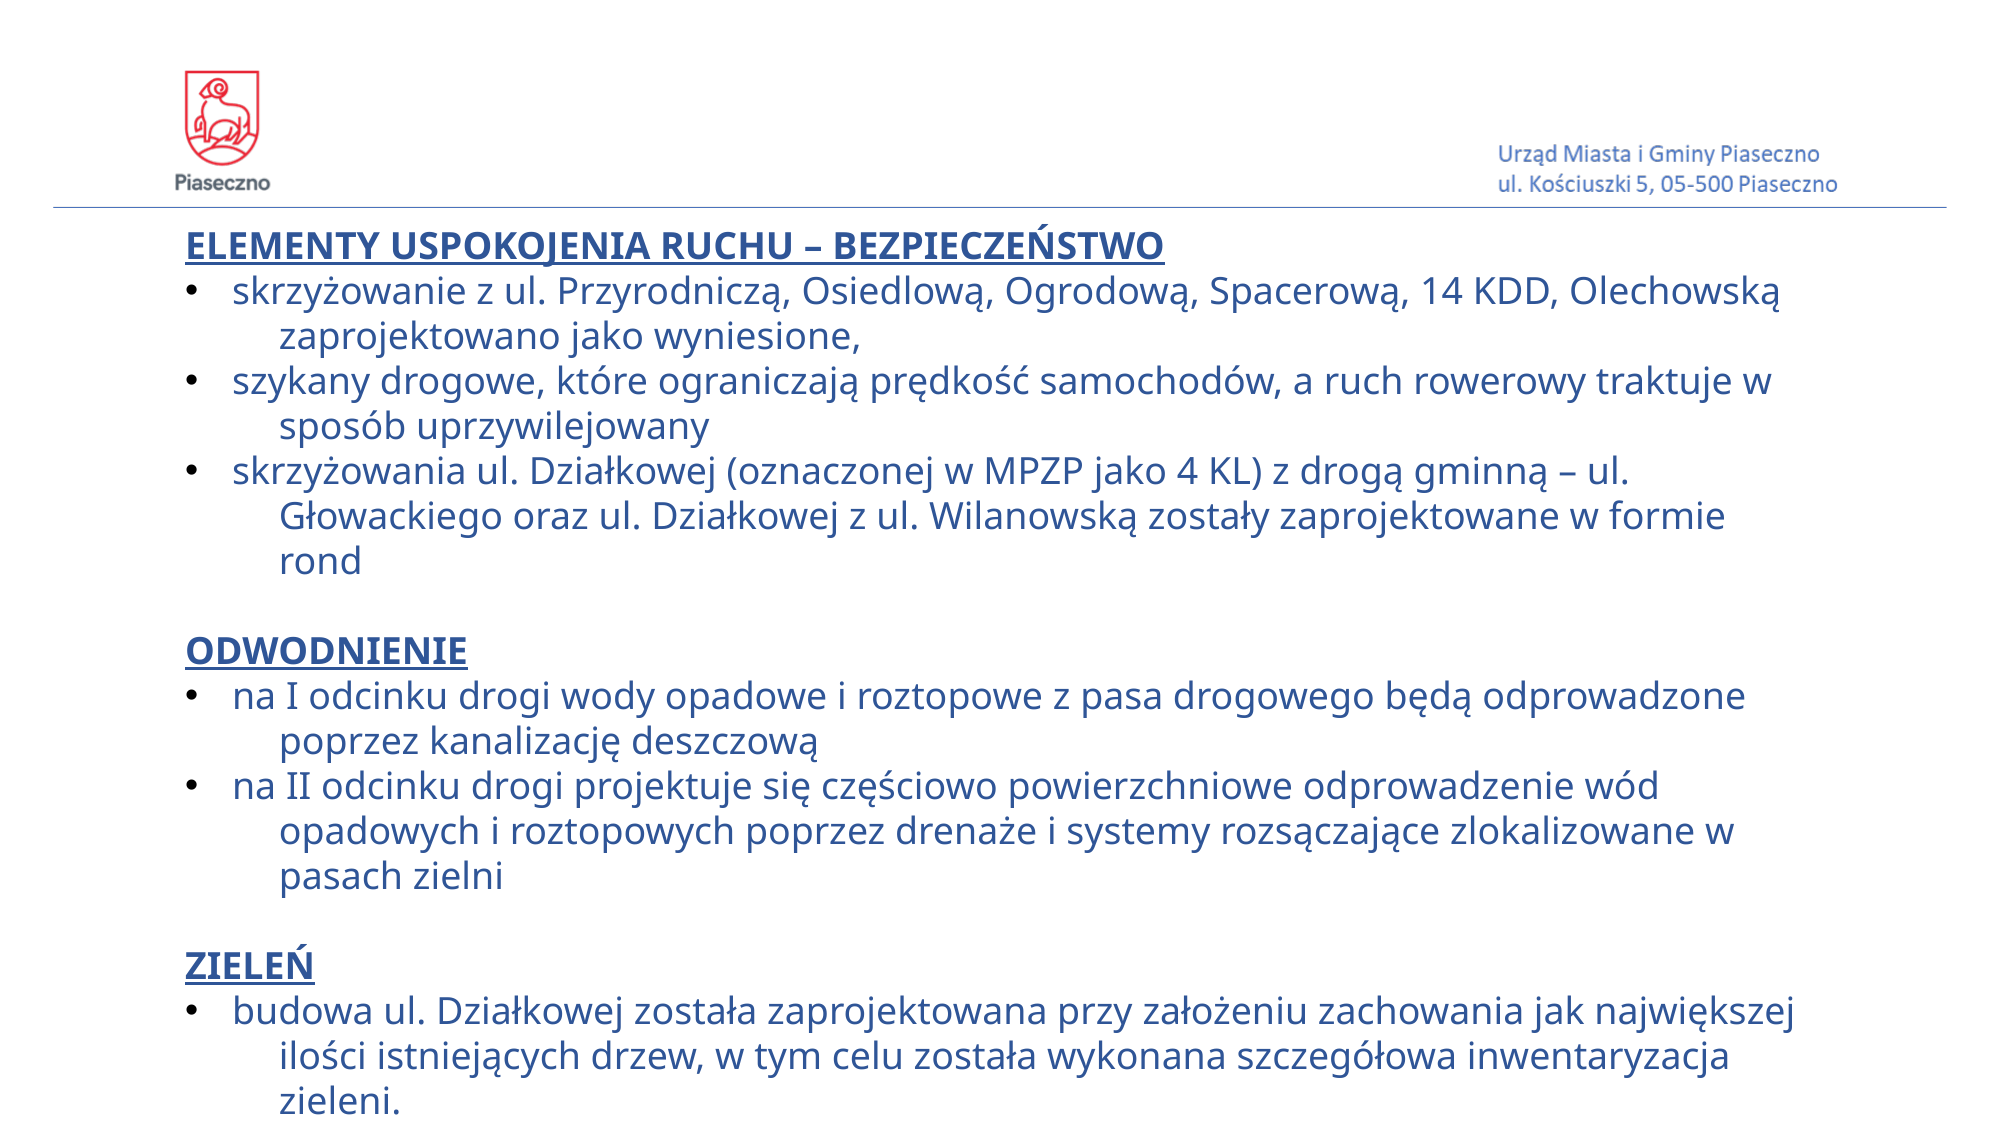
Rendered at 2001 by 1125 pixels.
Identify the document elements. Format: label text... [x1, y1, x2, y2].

text_box ELEMENTY USPOKOJENIA RUCHU – BEZPIECZEŃSTWO skrzyżowanie z ul. Przyrodniczą, Osiedlową, Ogrodową, Spacerową, 14 KDD, Olechowską zaprojektowano jako wyniesione, szykany drogowe, które ograniczają prędkość samochodów, a ruch rowerowy traktuje w sposób uprzywilejowany skrzyżowania ul. Działkowej (oznaczonej w MPZP jako 4 KL) z drogą gminną – ul. Głowackiego oraz ul. Działkowej z ul. Wilanowską zostały zaprojektowane w formie rond ODWODNIENIE na I odcinku drogi wody opadowe i roztopowe z pasa drogowego będą odprowadzone poprzez kanalizację deszczową na II odcinku drogi projektuje się częściowo powierzchniowe odprowadzenie wód opadowych i roztopowych poprzez drenaże i systemy rozsączające zlokalizowane w pasach zielni ZIELEŃ budowa ul. Działkowej została zaprojektowana przy założeniu zachowania jak największej ilości istniejących drzew, w tym celu została wykonana szczegółowa inwentaryzacja zieleni. drzewa, których nie uda się zachować zostaną usunięte, a w ramach projektu zostaną dokonane nowe nasadzenia zieleni [170, 215, 1830, 1125]
picture [53, 69, 1947, 215]
